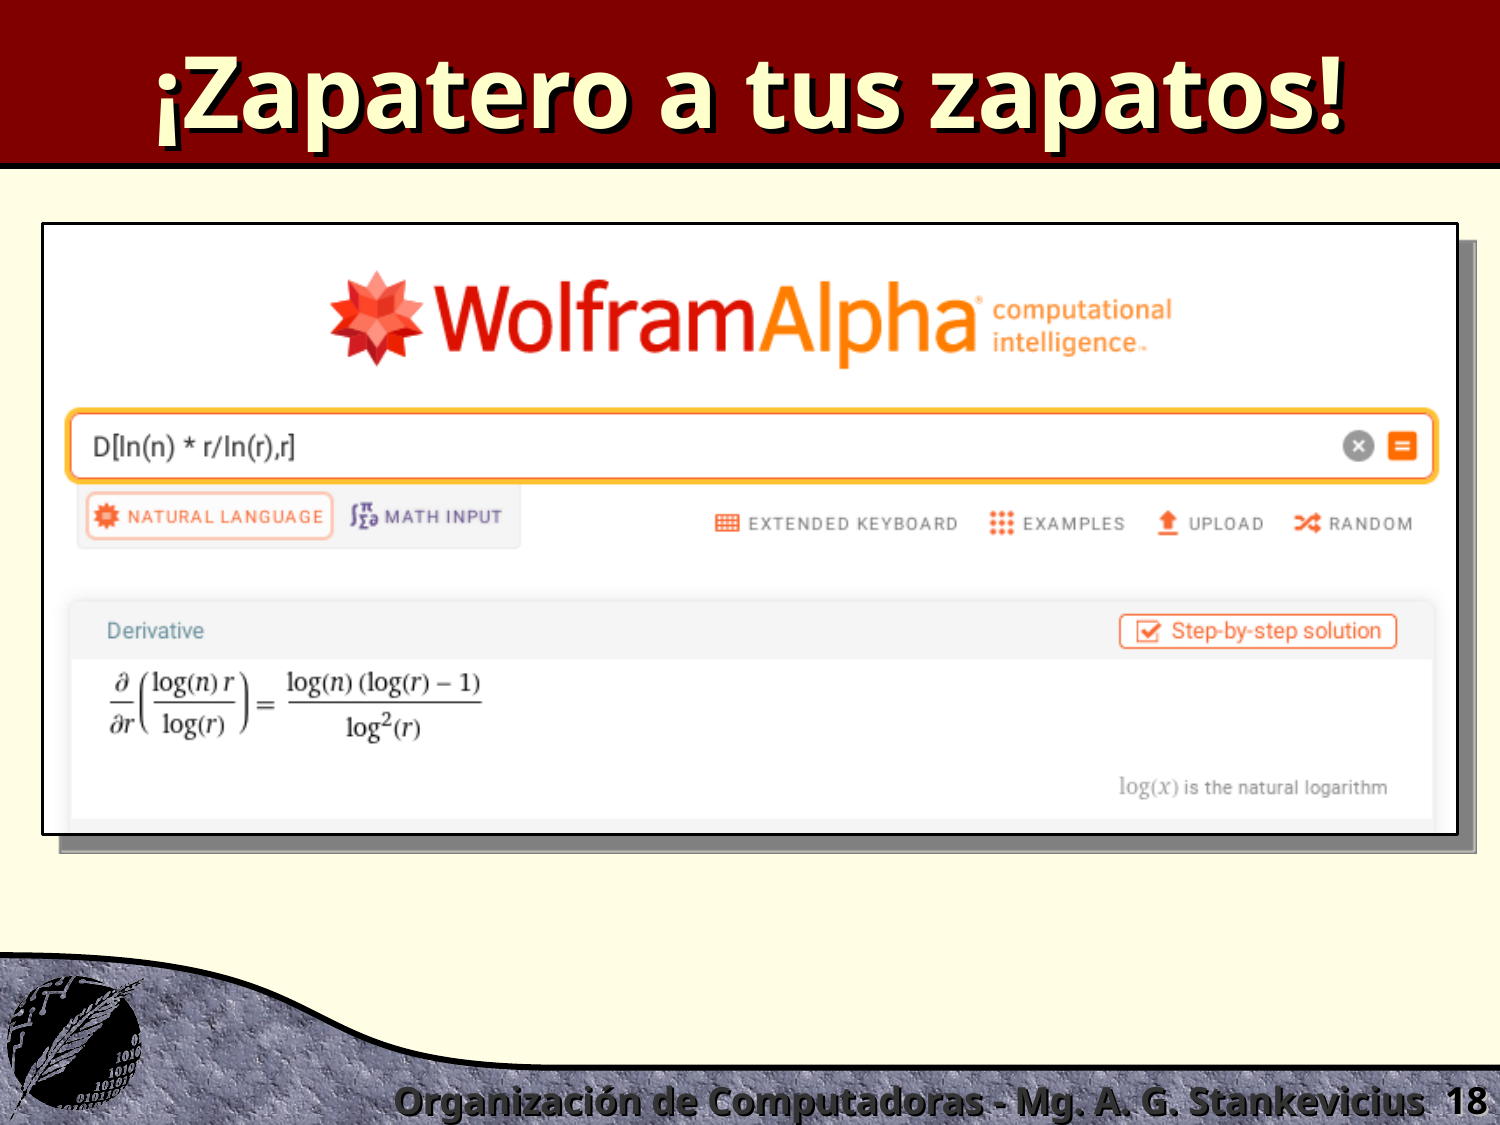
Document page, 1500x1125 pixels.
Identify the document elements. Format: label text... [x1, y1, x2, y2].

title ¡Zapatero a tus zapatos! [15, 5, 1485, 160]
picture [802, 1100, 806, 1110]
picture [448, 1100, 455, 1110]
picture [44, 224, 1457, 833]
picture [1058, 1100, 1065, 1110]
picture [0, 959, 1500, 1125]
